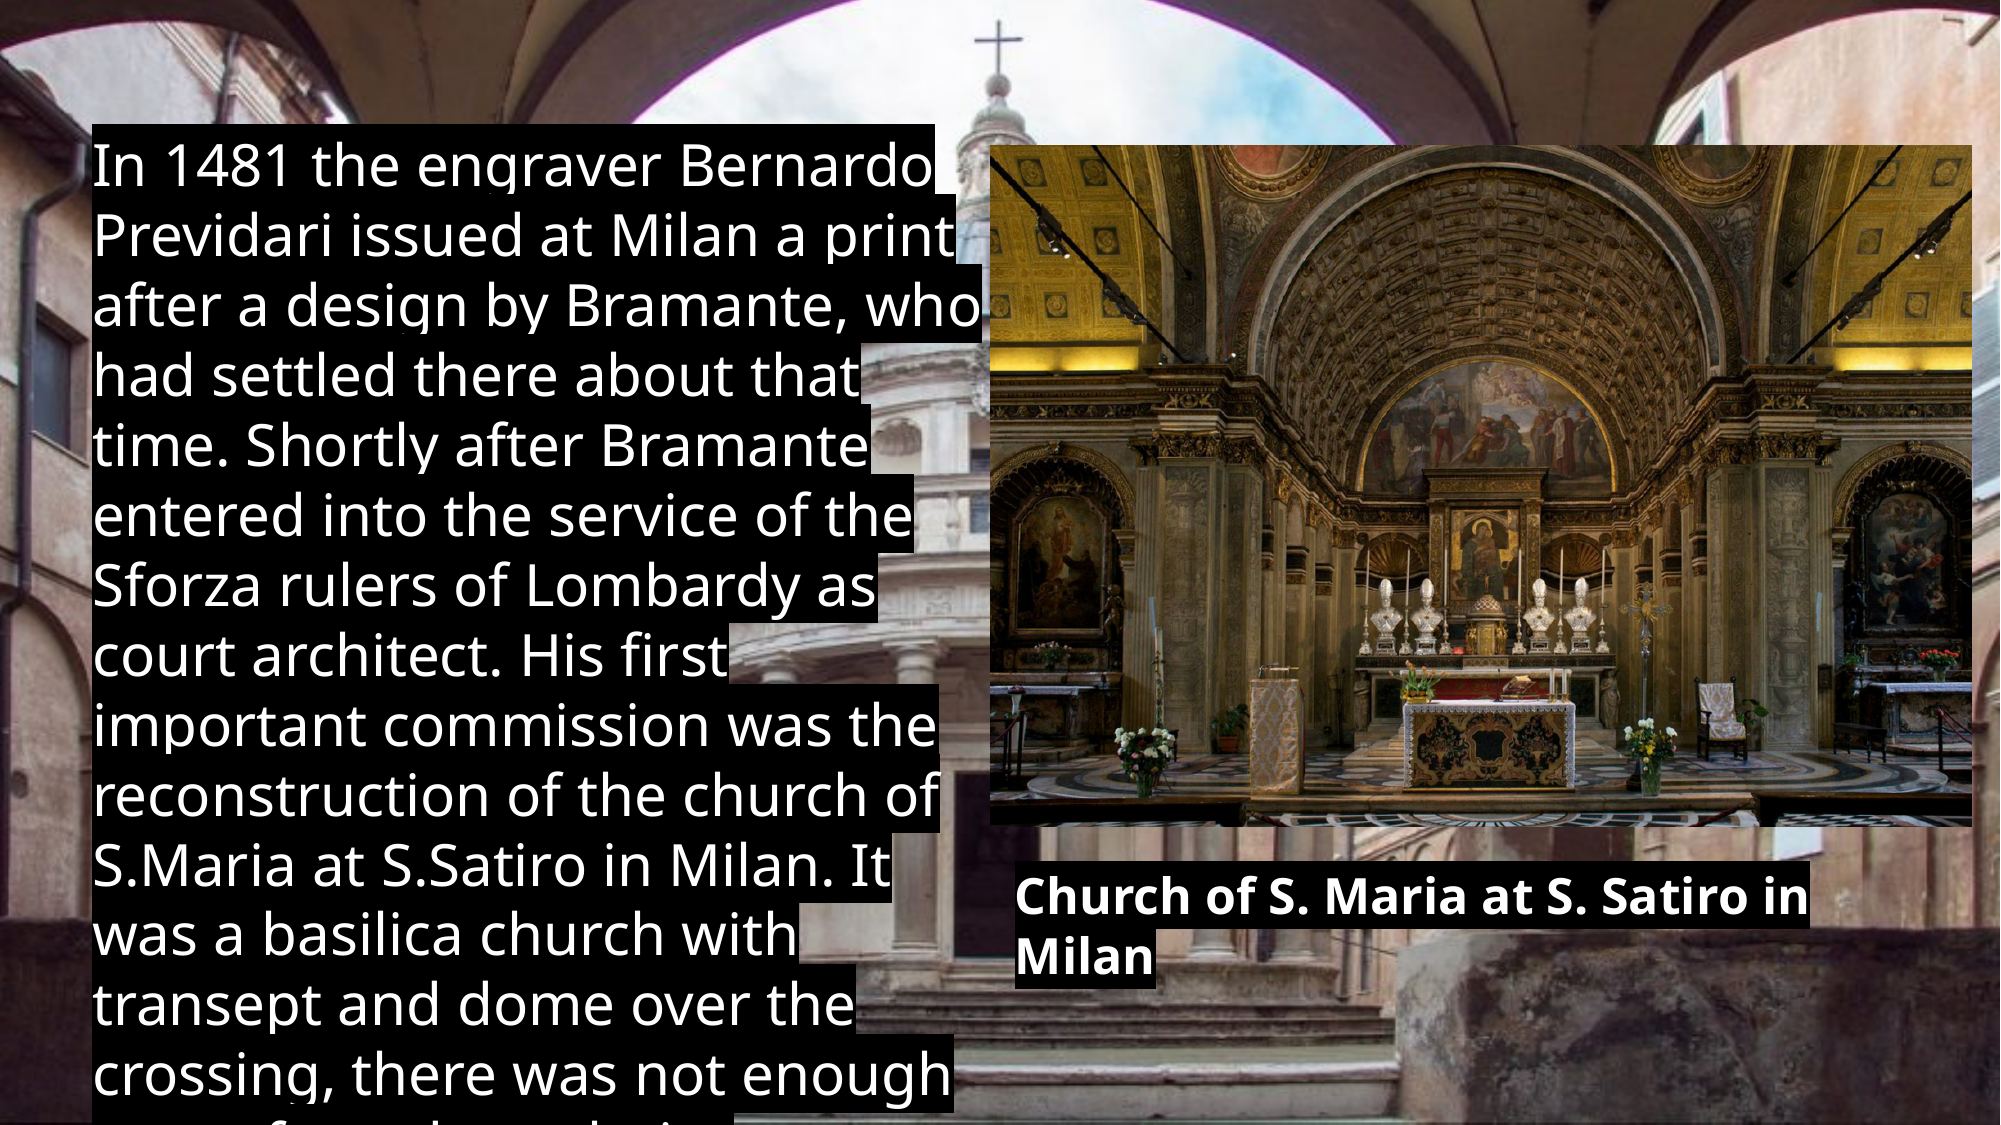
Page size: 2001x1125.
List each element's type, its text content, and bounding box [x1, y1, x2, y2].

text_box In 1481 the engraver Bernardo Previdari issued at Milan a print after a design by Bramante, who had settled there about that time. Shortly after Bramante entered into the service of the Sforza rulers of Lombardy as court architect. His first important commission was the reconstruction of the church of S.Maria at S.Satiro in Milan. It was a basilica church with transept and dome over the crossing, there was not enough space for a deep choir. [77, 120, 1000, 1055]
picture [0, 0, 2000, 1125]
text_box Church of S. Maria at S. Satiro in Milan [999, 856, 1923, 933]
